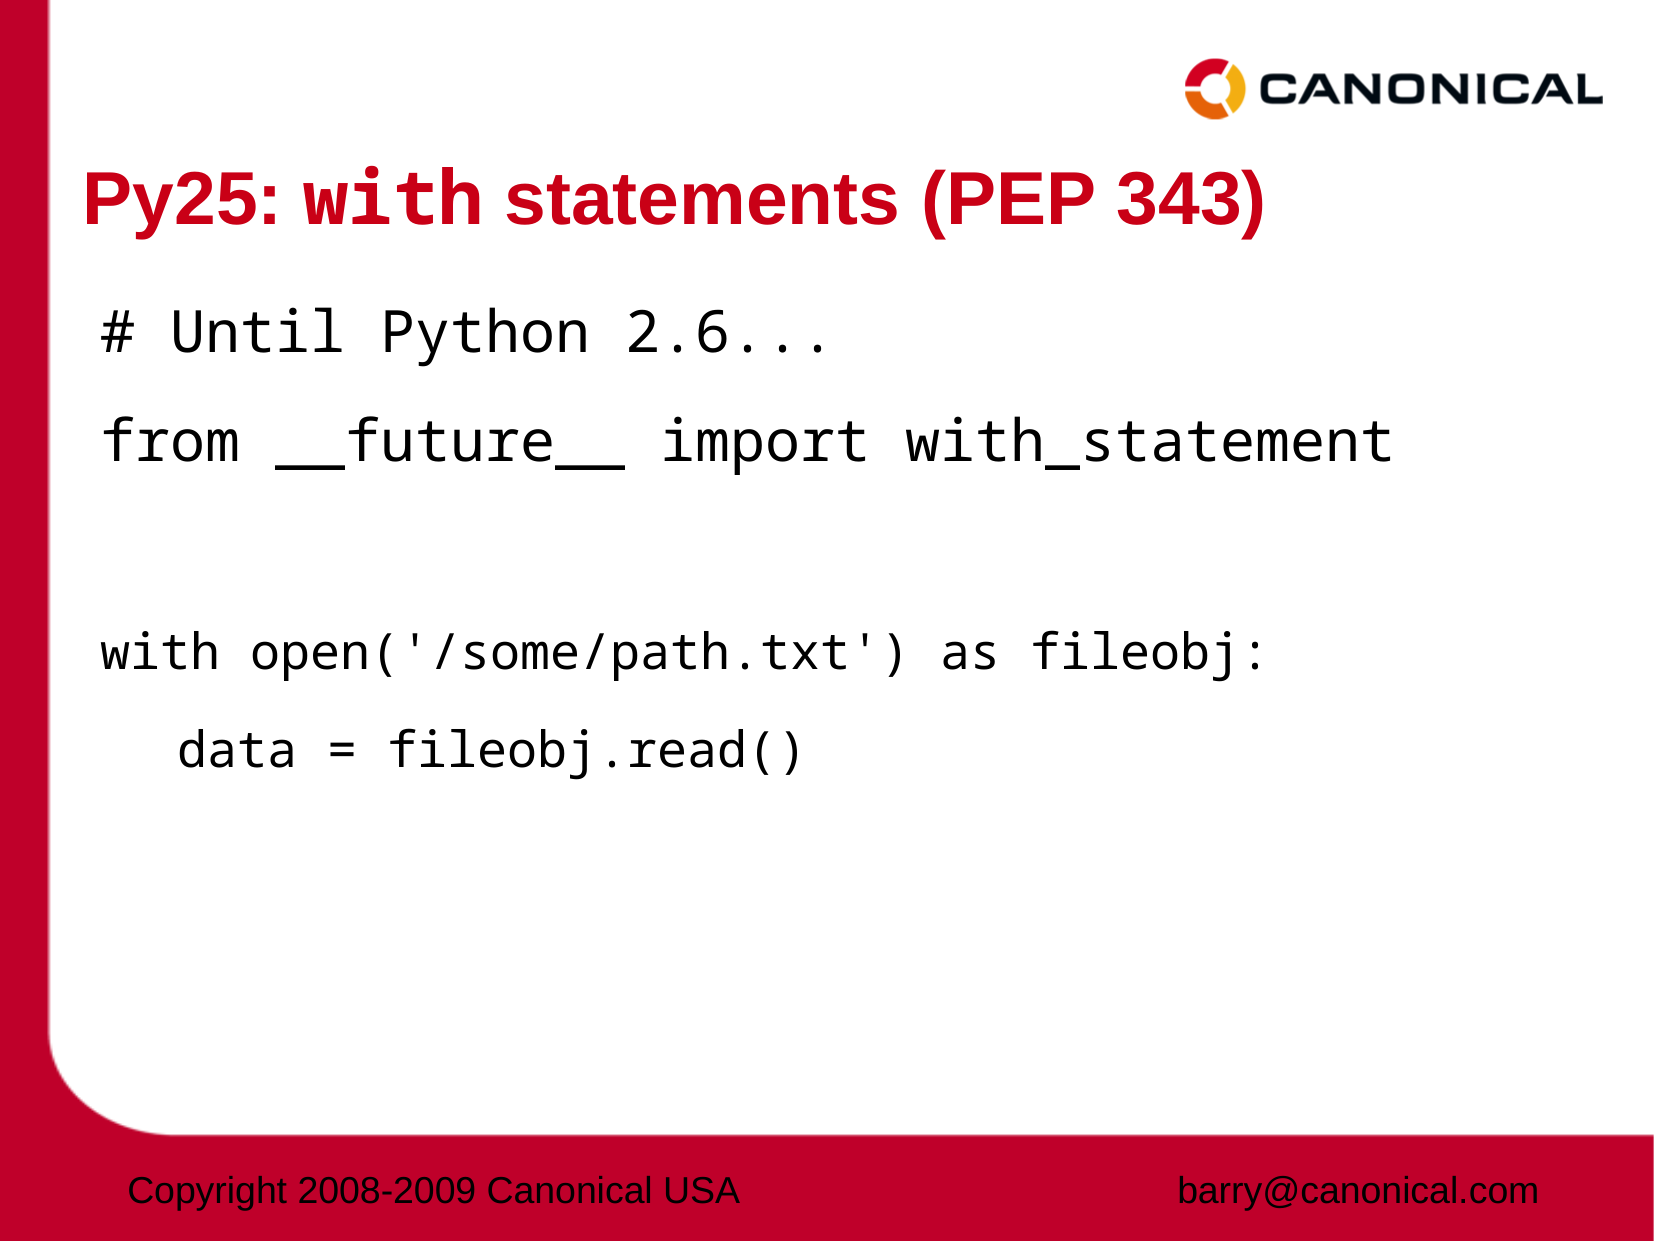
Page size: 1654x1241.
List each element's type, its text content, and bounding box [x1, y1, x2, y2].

list # Until Python 2.6... from __future__ import with_statement with open('/some/path.txt') as fileobj: data = fileobj.read() [82, 290, 1571, 1109]
picture [0, 0, 1654, 1241]
title Py25: with statements (PEP 343) [82, 104, 1571, 287]
